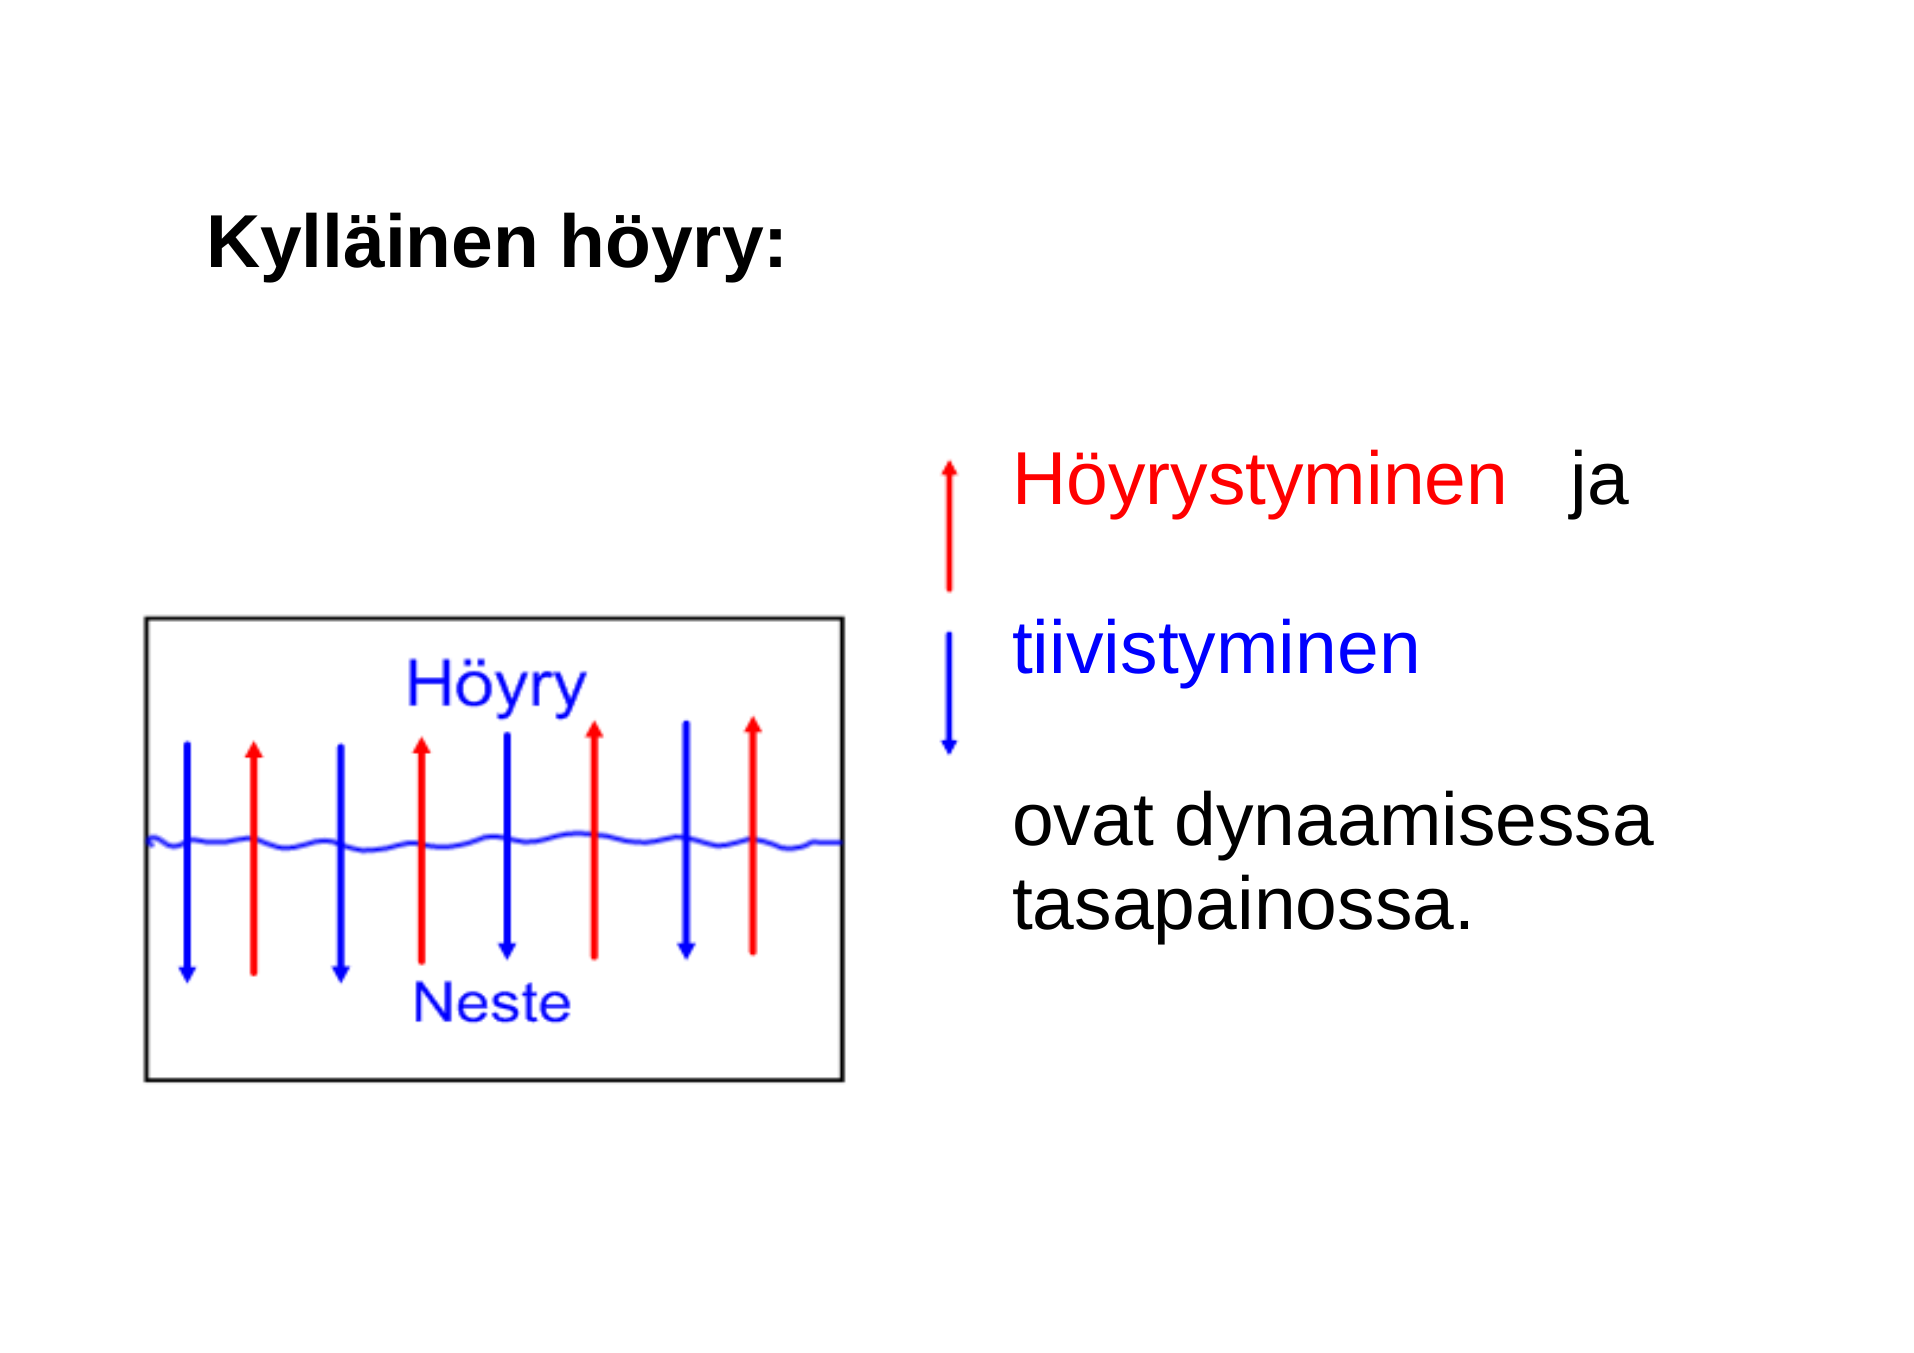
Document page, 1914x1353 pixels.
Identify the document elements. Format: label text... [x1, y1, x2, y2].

picture [99, 412, 984, 1101]
text_box Kylläinen höyry: [191, 188, 901, 297]
text_box Höyrystyminen ja tiivistyminen ovat dynaamisessa tasapainossa. [997, 425, 1832, 851]
